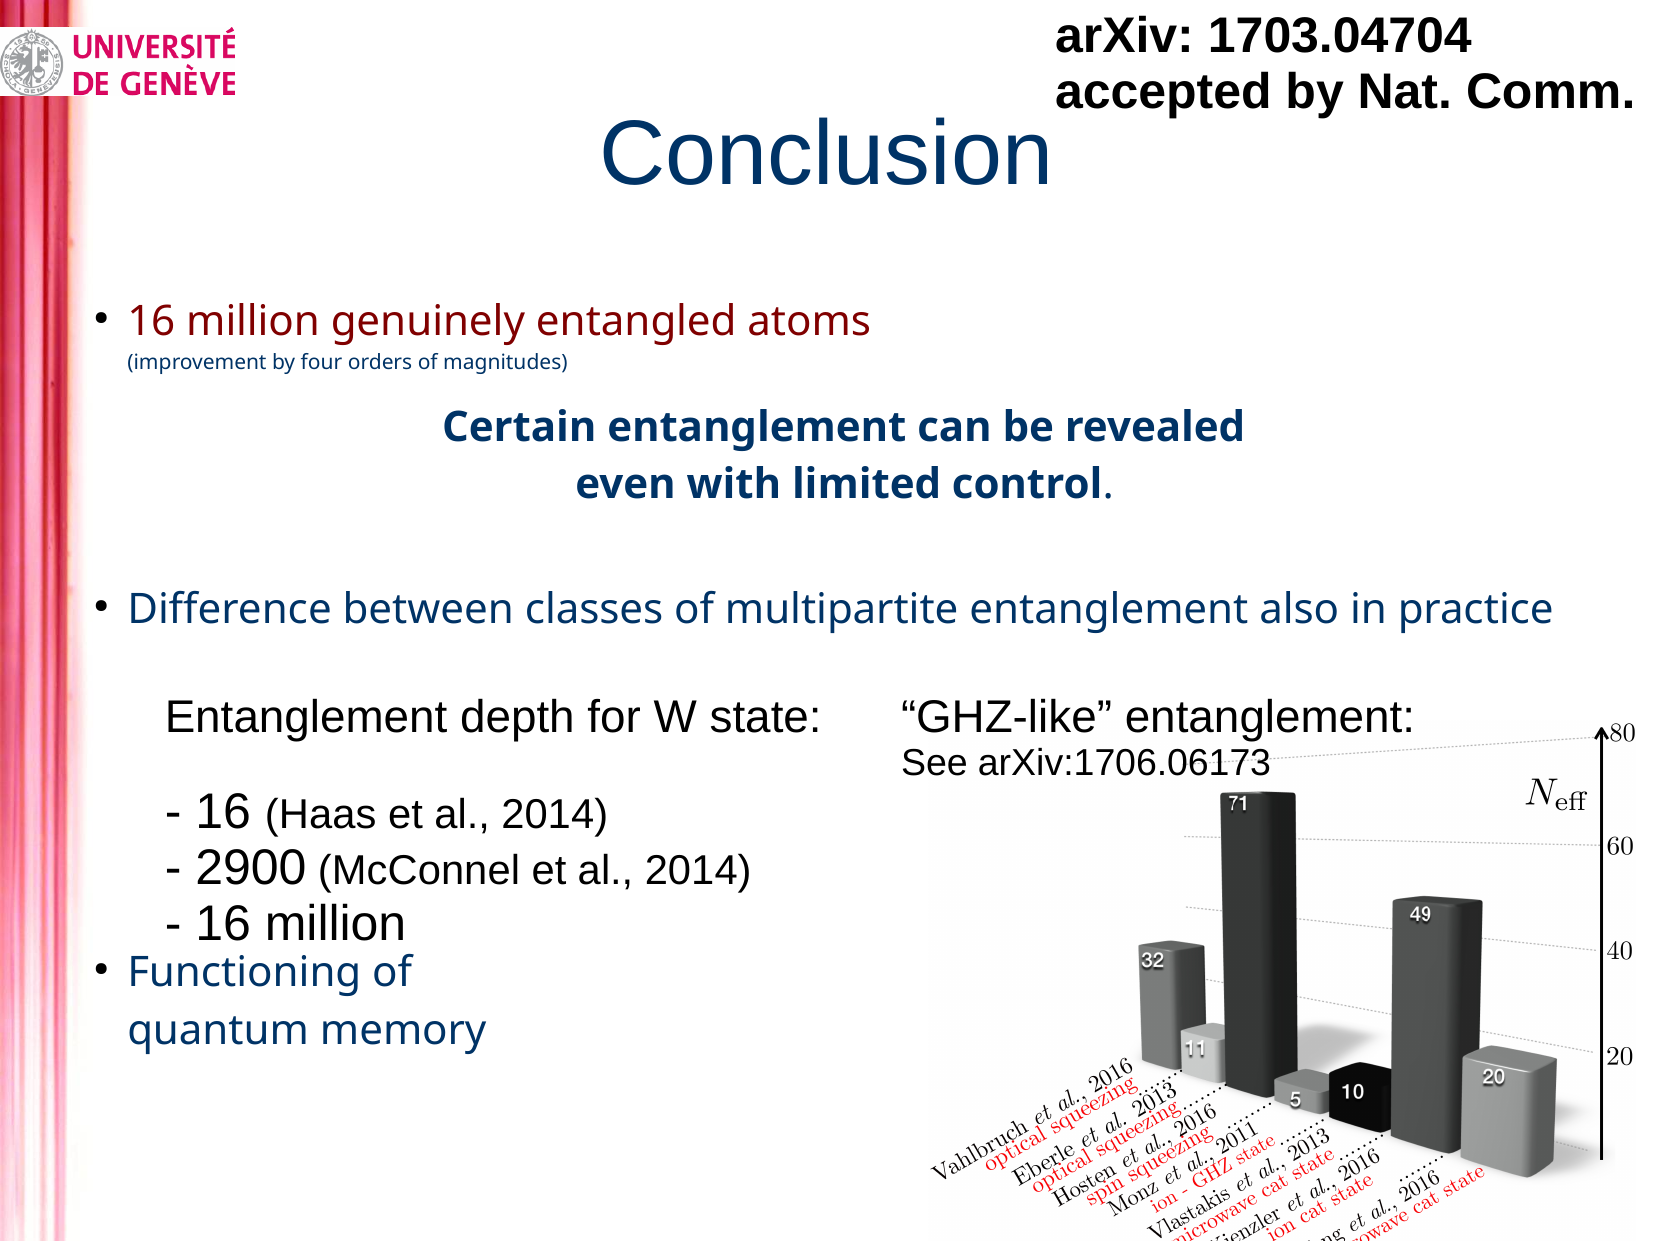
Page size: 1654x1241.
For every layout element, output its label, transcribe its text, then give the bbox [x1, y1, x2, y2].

text_box Entanglement depth for W state: - 16 (Haas et al., 2014) - 2900 (McConnel et al., 2014) - 16 million [150, 683, 856, 996]
list 16 million genuinely entangled atoms (improvement by four orders of magnitudes) Certain entanglement can be revealed even with limited control. Difference between classes of multipartite entanglement also in practice Functioning of quantum memory [82, 290, 1571, 1126]
text_box “GHZ-like” entanglement: See arXiv:1706.06173 [886, 683, 1654, 950]
text_box arXiv: 1703.04704 accepted by Nat. Comm. [1005, 0, 1654, 326]
picture [0, 0, 235, 1241]
picture [928, 950, 1636, 1241]
title Conclusion [82, 49, 1005, 257]
